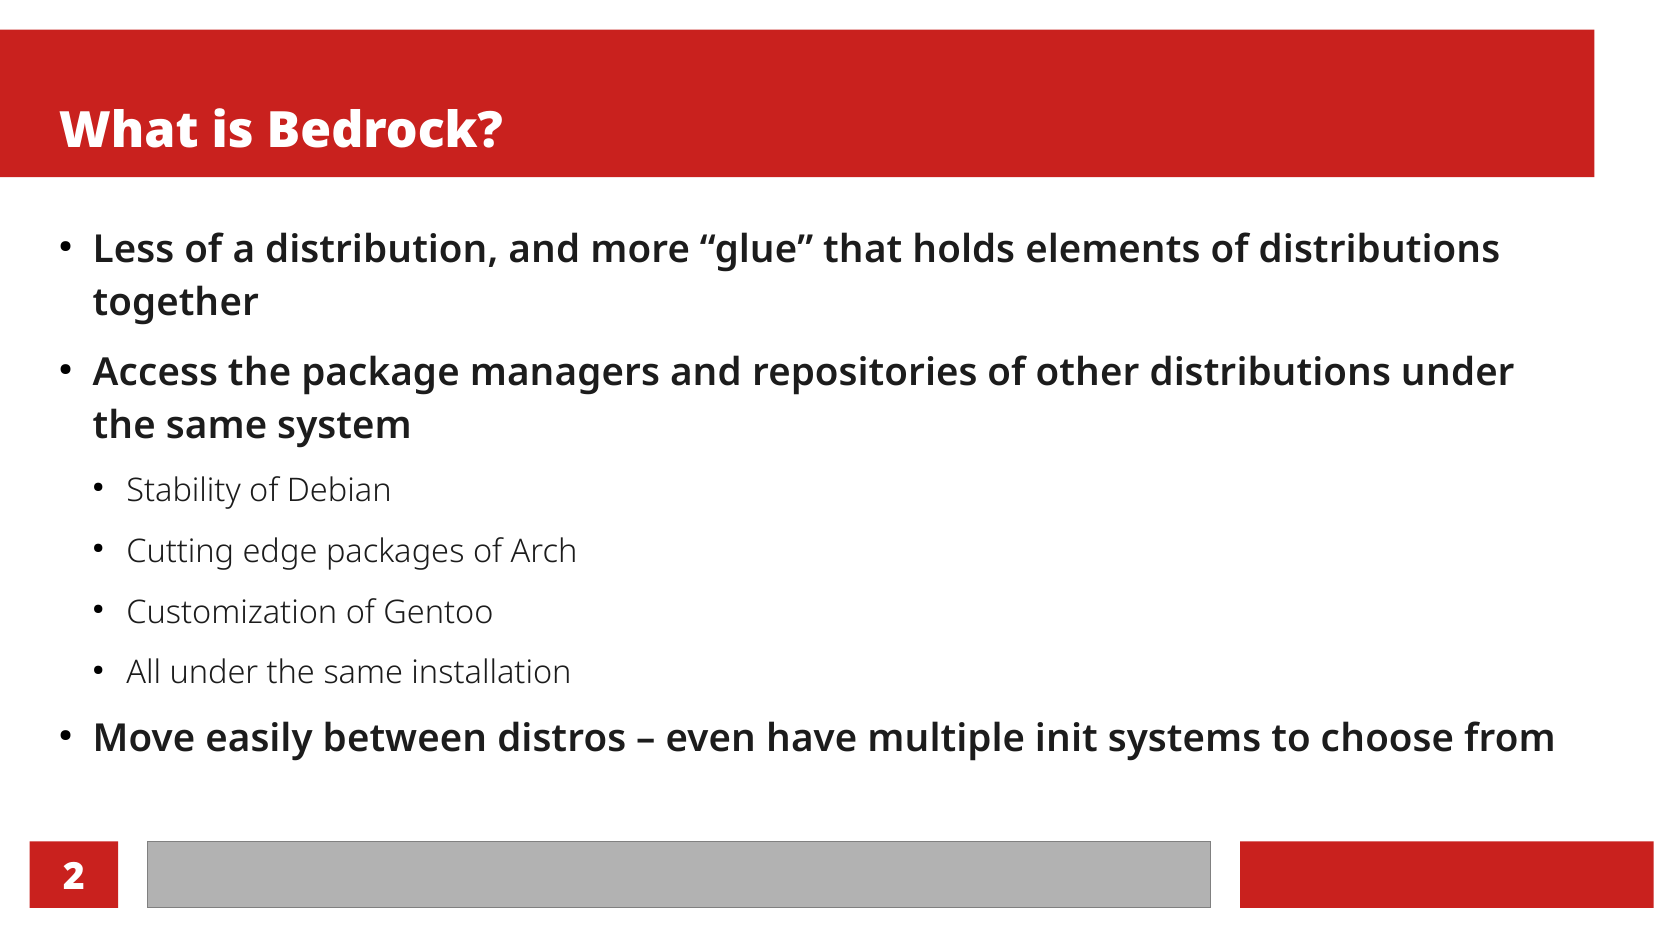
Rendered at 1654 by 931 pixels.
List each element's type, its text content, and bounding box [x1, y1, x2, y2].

list Less of a distribution, and more “glue” that holds elements of distributions together Access the package managers and repositories of other distributions under the same system Stability of Debian Cutting edge packages of Arch Customization of Gentoo All under the same installation Move easily between distros – even have multiple init systems to choose from [59, 221, 1565, 798]
title What is Bedrock? [59, 44, 1595, 163]
